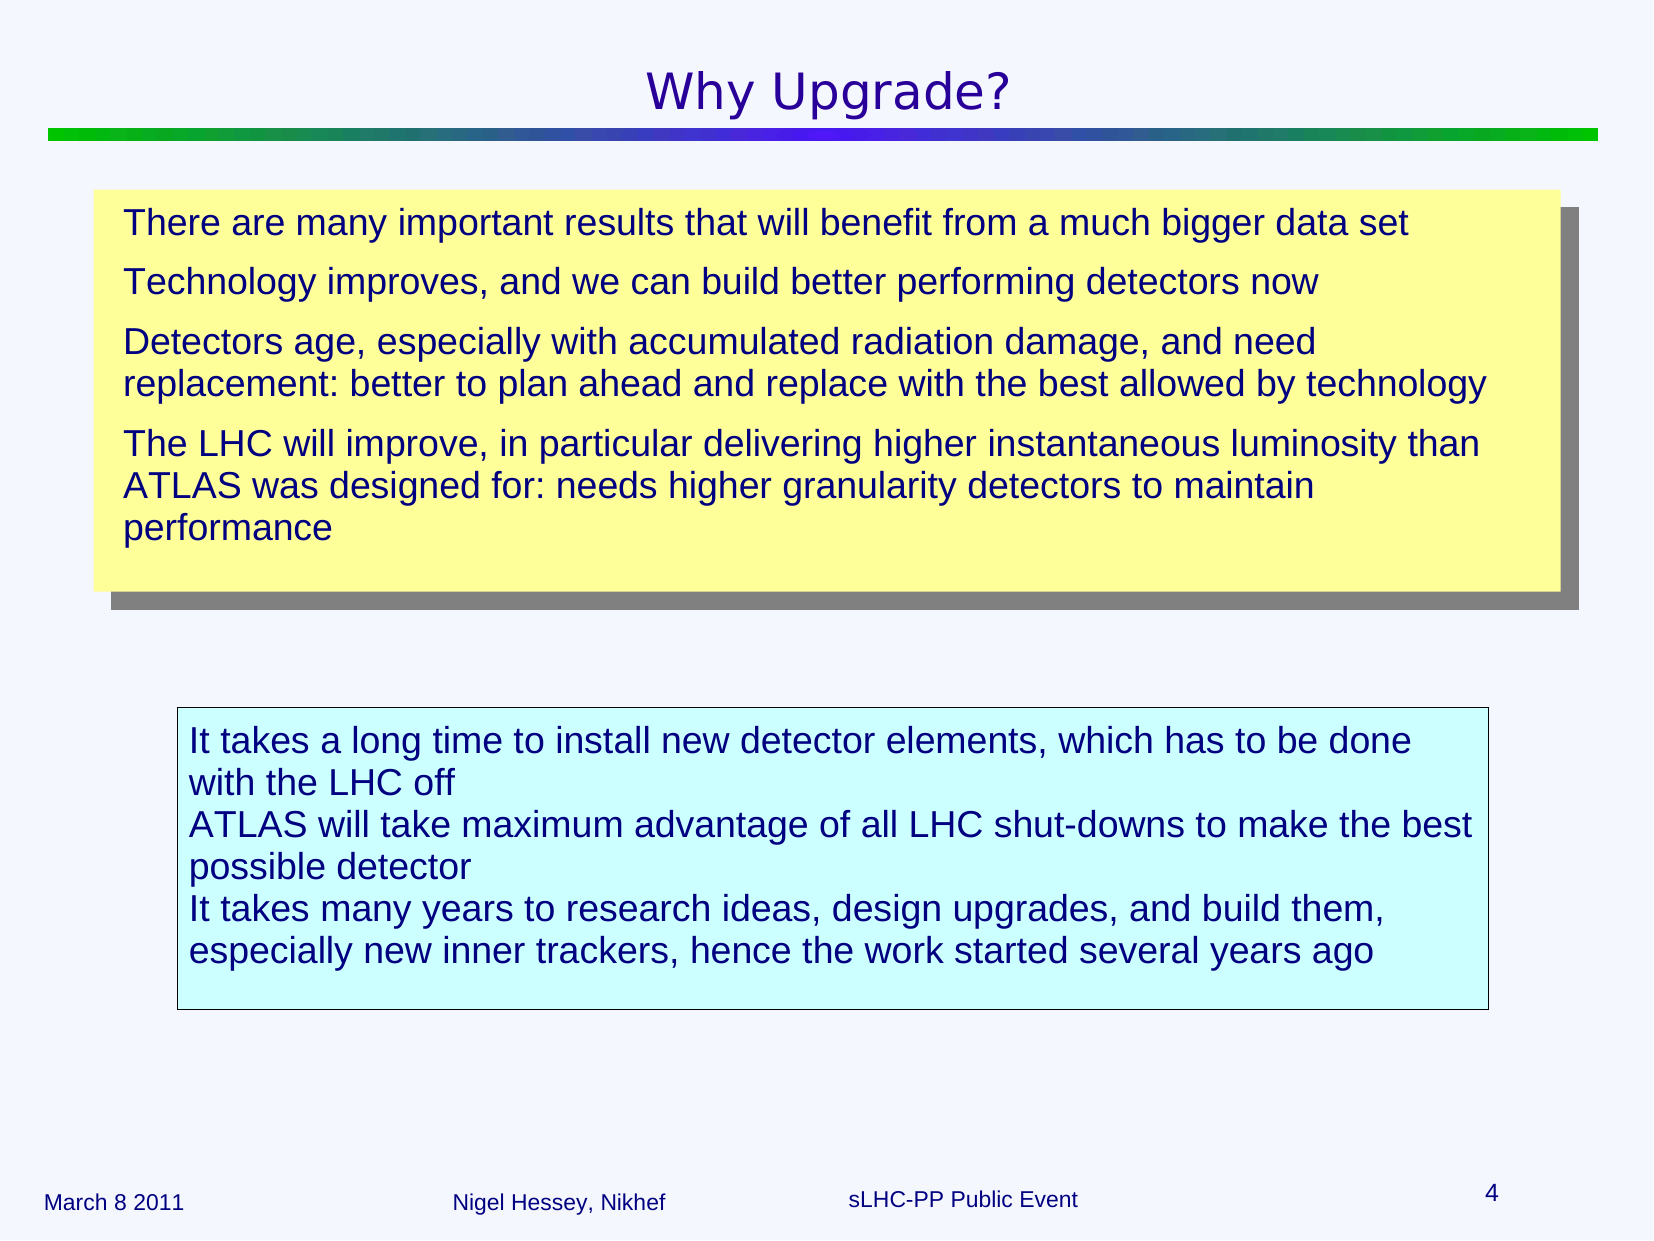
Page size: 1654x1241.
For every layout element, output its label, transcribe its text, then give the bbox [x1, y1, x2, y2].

text_box There are many important results that will benefit from a much bigger data set Technology improves, and we can build better performing detectors now Detectors age, especially with accumulated radiation damage, and need replacement: better to plan ahead and replace with the best allowed by technology The LHC will improve, in particular delivering higher instantaneous luminosity than ATLAS was designed for: needs higher granularity detectors to maintain performance [93, 189, 1561, 592]
picture [1563, 128, 1598, 141]
title Why Upgrade? [95, 37, 1563, 146]
text_box It takes a long time to install new detector elements, which has to be done with the LHC off ATLAS will take maximum advantage of all LHC shut-downs to make the best possible detector It takes many years to research ideas, design upgrades, and build them, especially new inner trackers, hence the work started several years ago [177, 707, 1489, 1010]
picture [48, 128, 95, 141]
